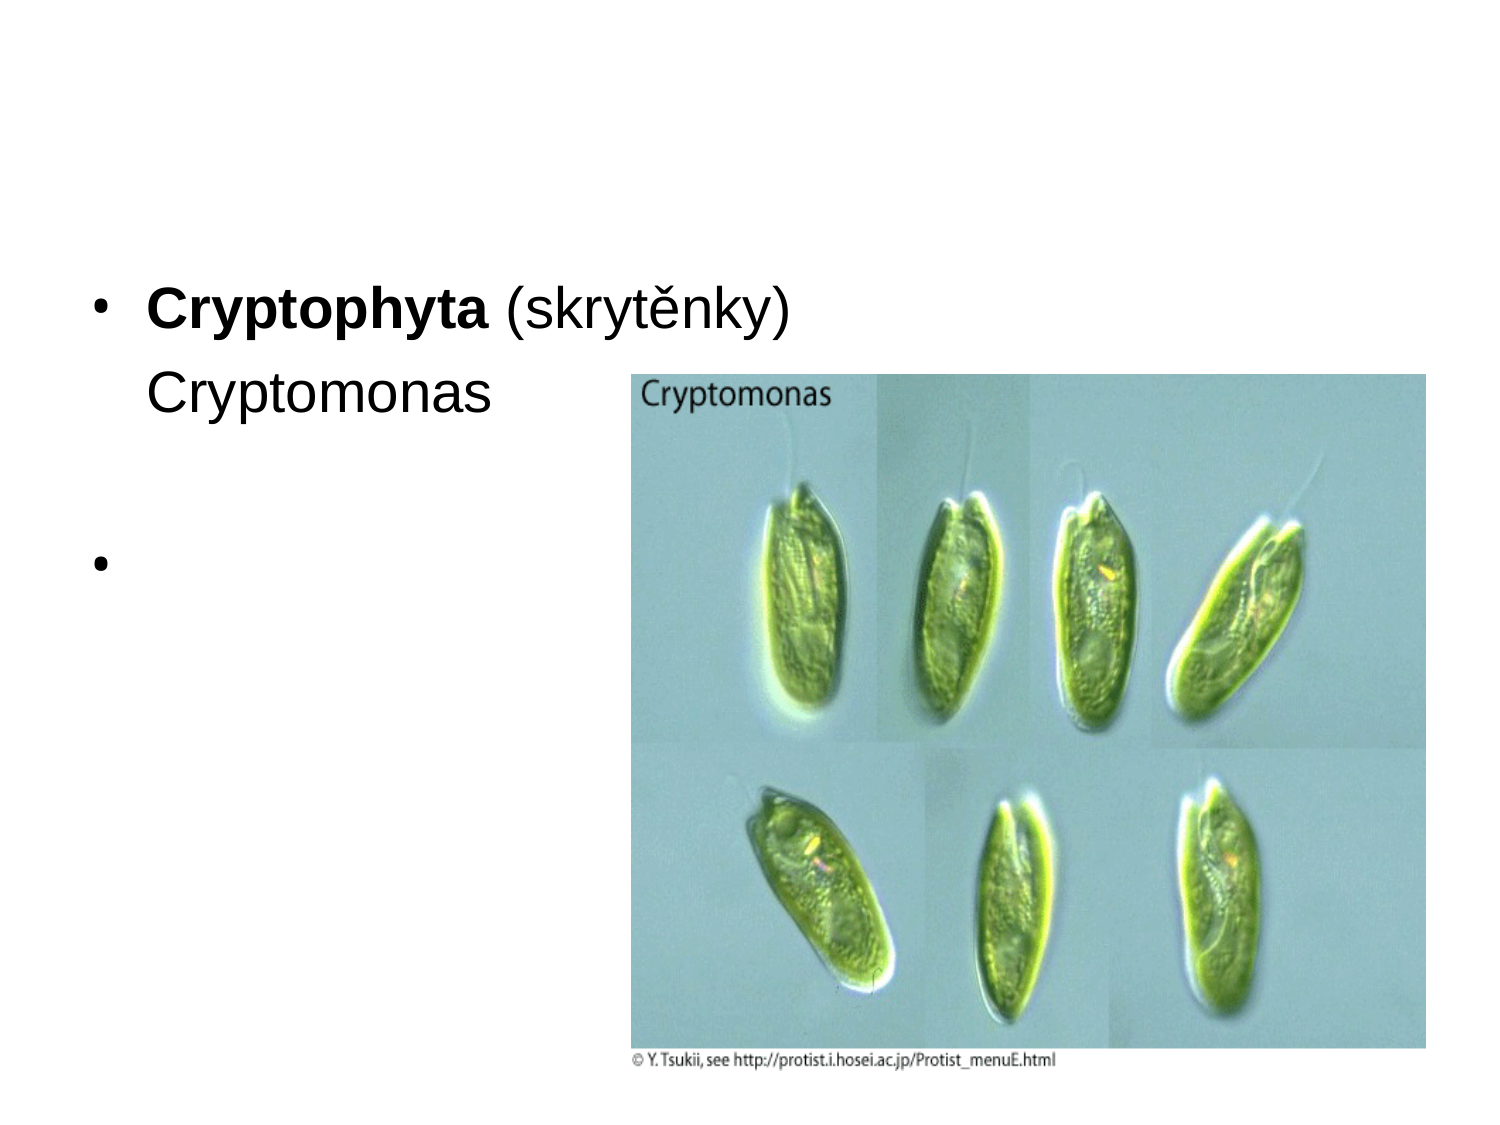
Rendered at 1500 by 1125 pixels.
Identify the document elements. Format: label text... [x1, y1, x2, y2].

picture [631, 375, 1426, 1071]
list Cryptophyta (skrytěnky) Cryptomonas [75, 262, 999, 1005]
